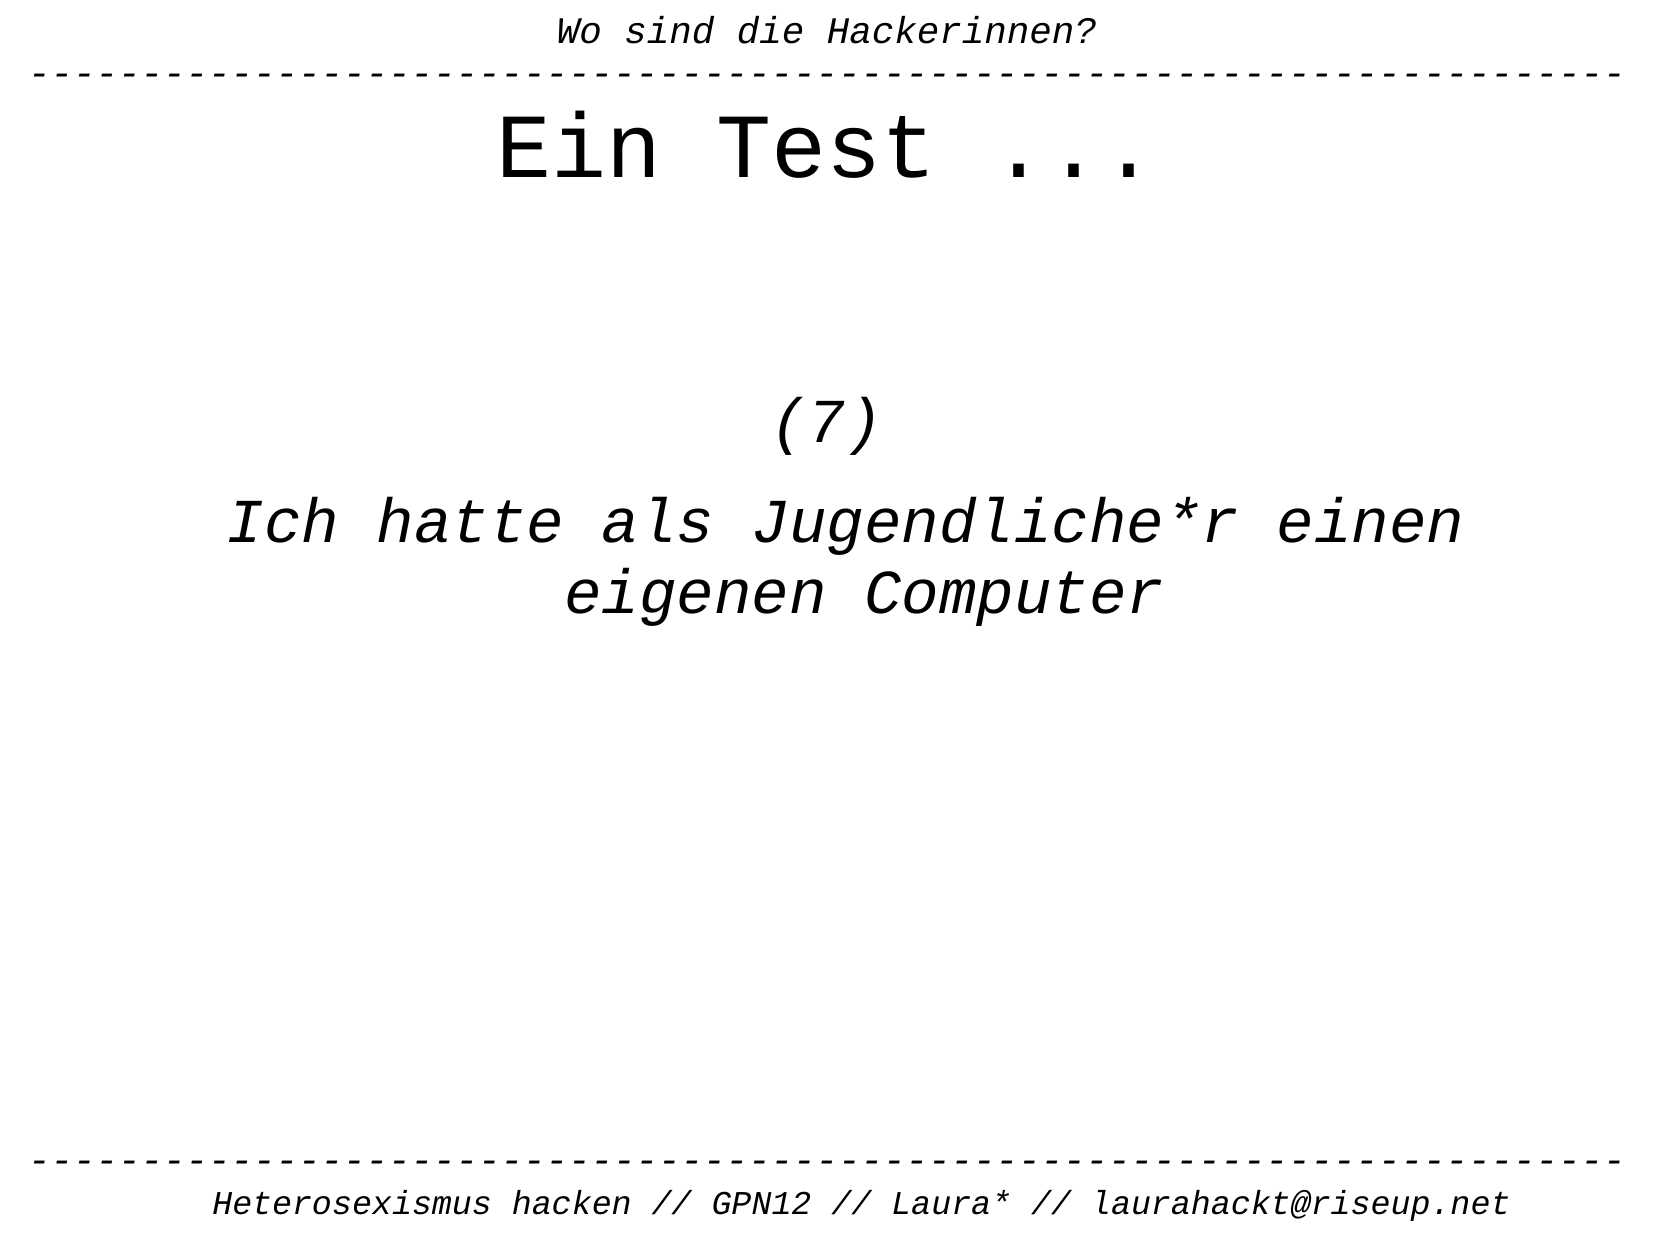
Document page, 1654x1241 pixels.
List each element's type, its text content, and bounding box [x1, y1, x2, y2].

title ----------------------------------------------------------------------- [0, 1098, 1654, 1184]
list (7) Ich hatte als Jugendliche*r einen eigenen Computer [82, 290, 1571, 1098]
list Heterosexismus hacken // GPN12 // Laura* // laurahackt@riseup.net [0, 1186, 1654, 1241]
title Ein Test ... [82, 98, 1571, 257]
title Wo sind die Hackerinnen? ----------------------------------------------------------------------- [0, 12, 1654, 98]
